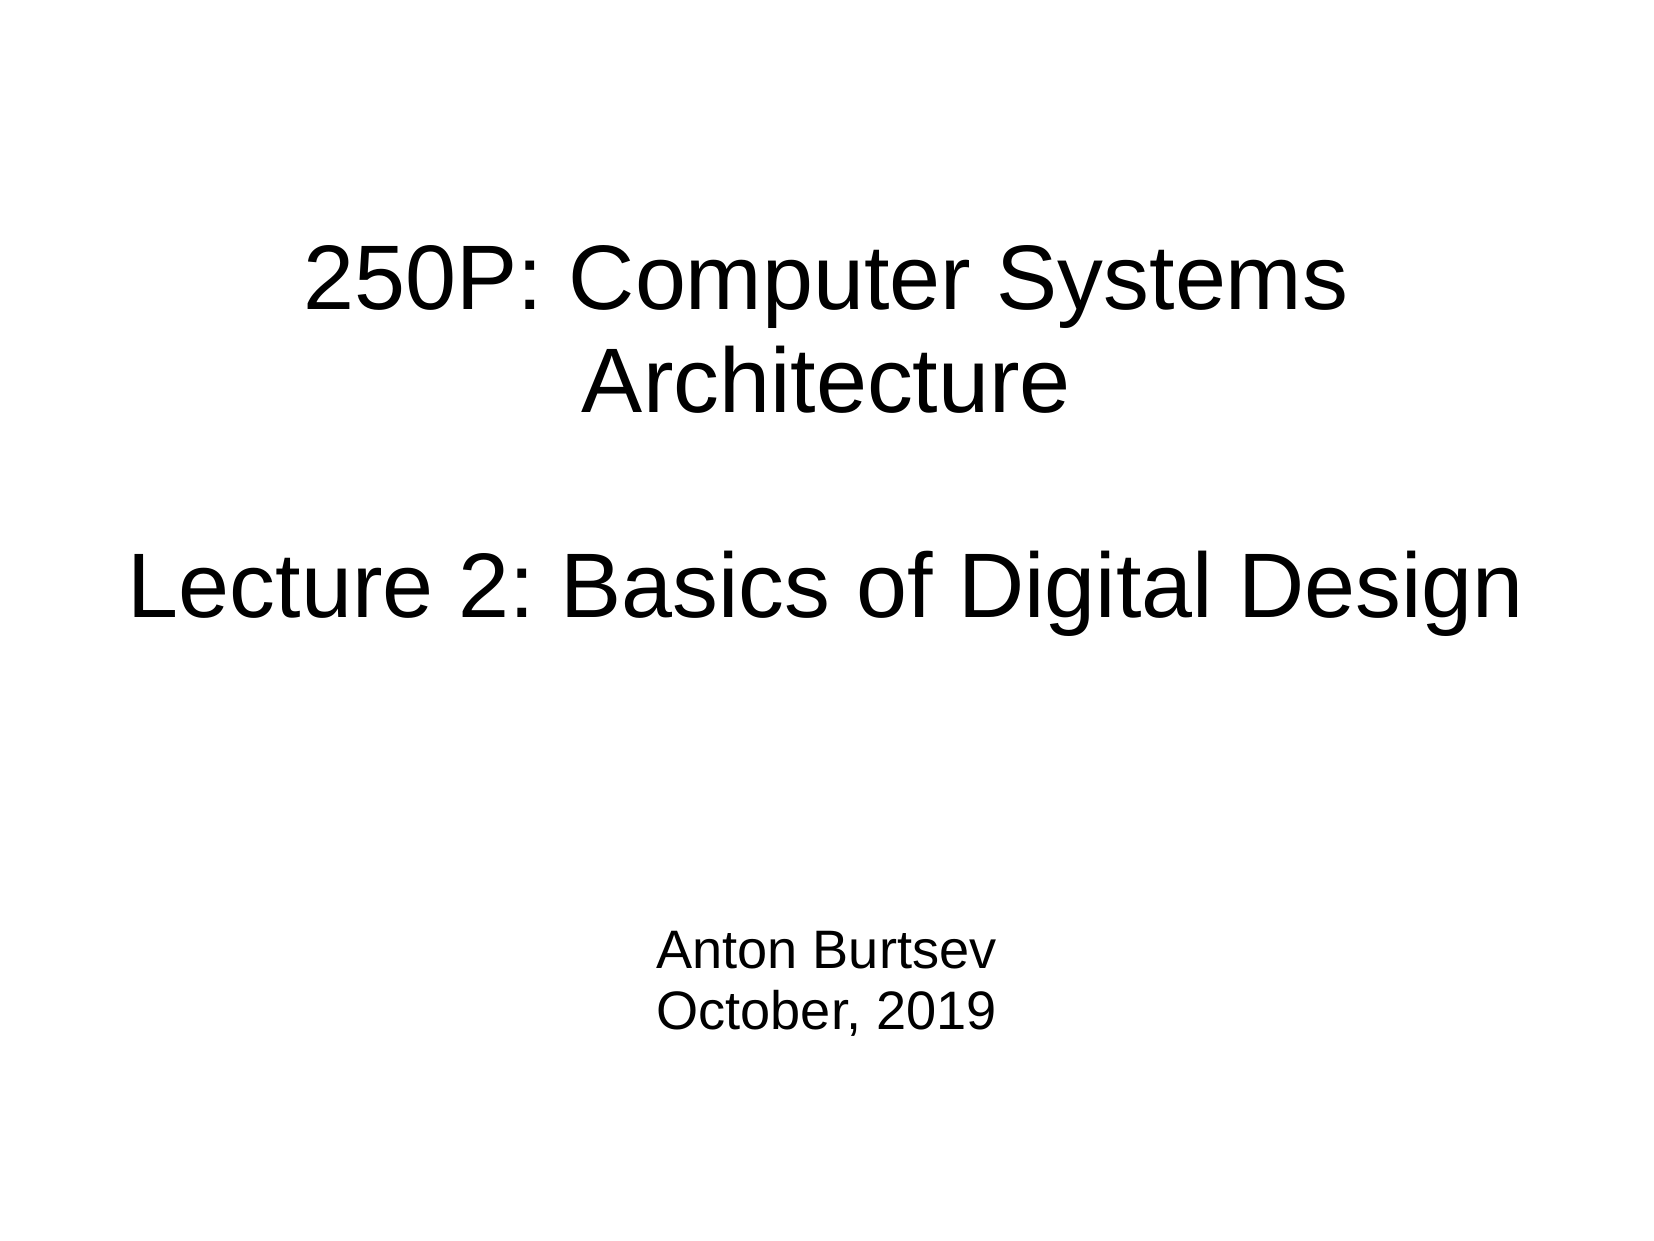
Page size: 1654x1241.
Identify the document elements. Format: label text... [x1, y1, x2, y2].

title 250P: Computer Systems Architecture Lecture 2: Basics of Digital Design [82, 113, 1571, 637]
subtitle Anton Burtsev October, 2019 [82, 637, 1571, 1109]
